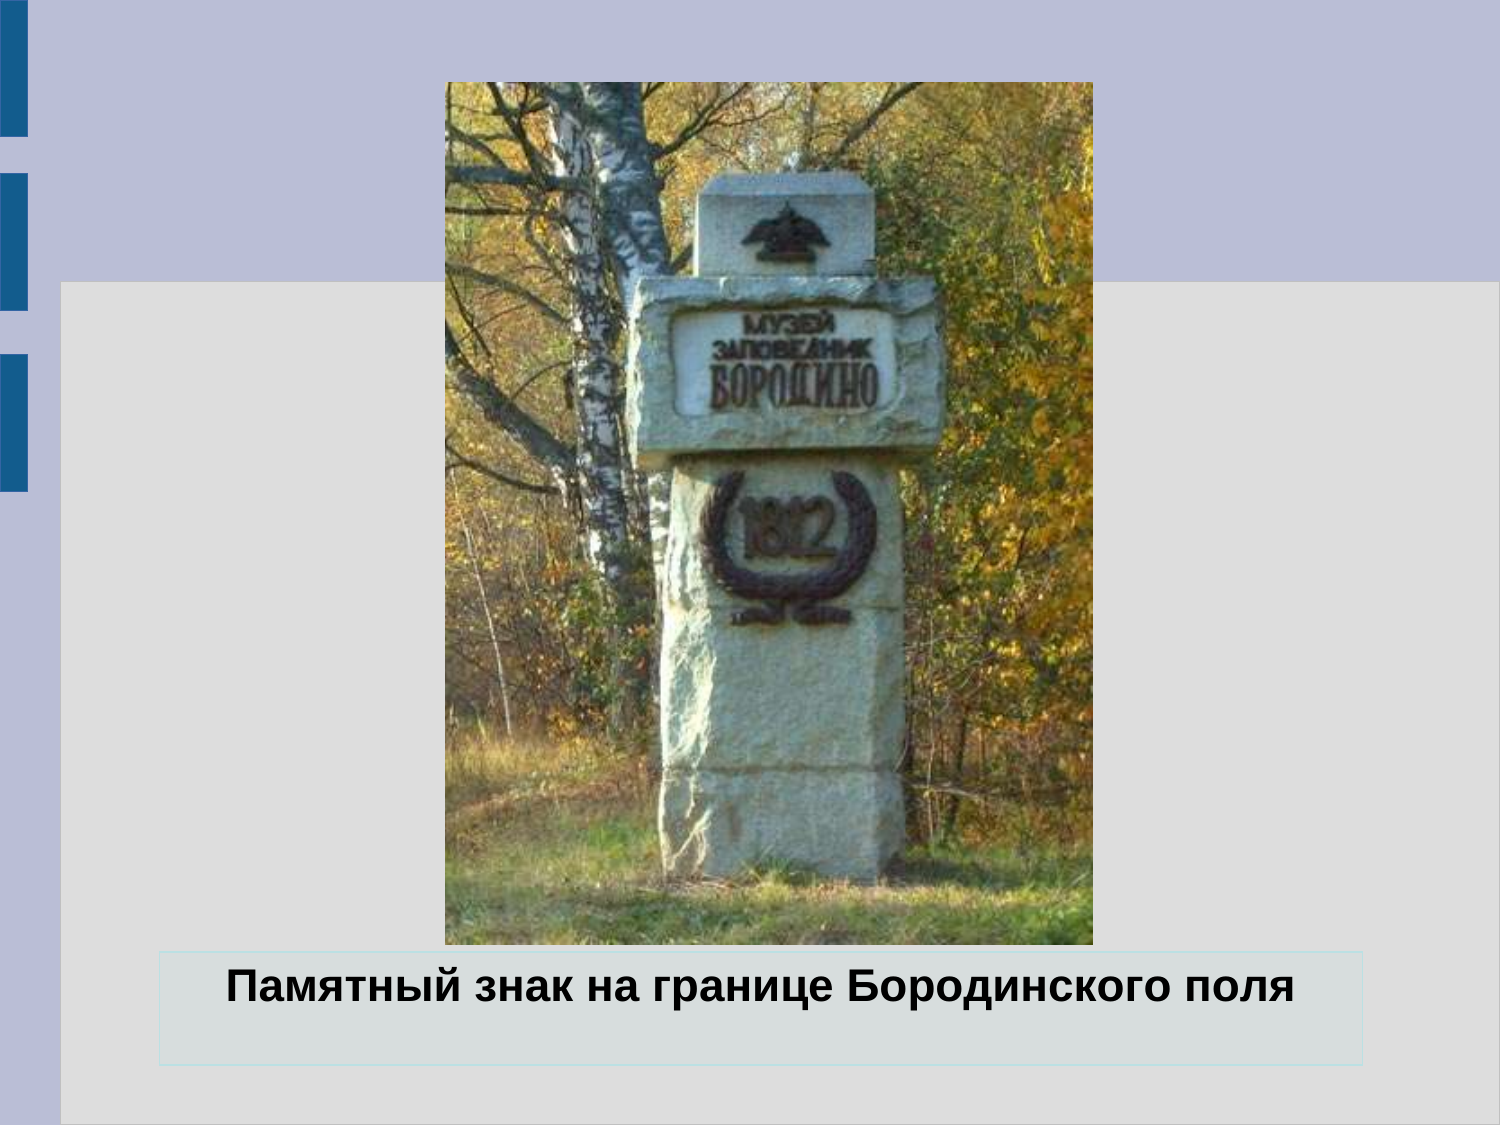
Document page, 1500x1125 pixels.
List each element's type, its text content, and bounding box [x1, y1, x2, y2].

picture [445, 82, 1093, 945]
text_box Памятный знак на границе Бородинского поля [159, 952, 1363, 1065]
